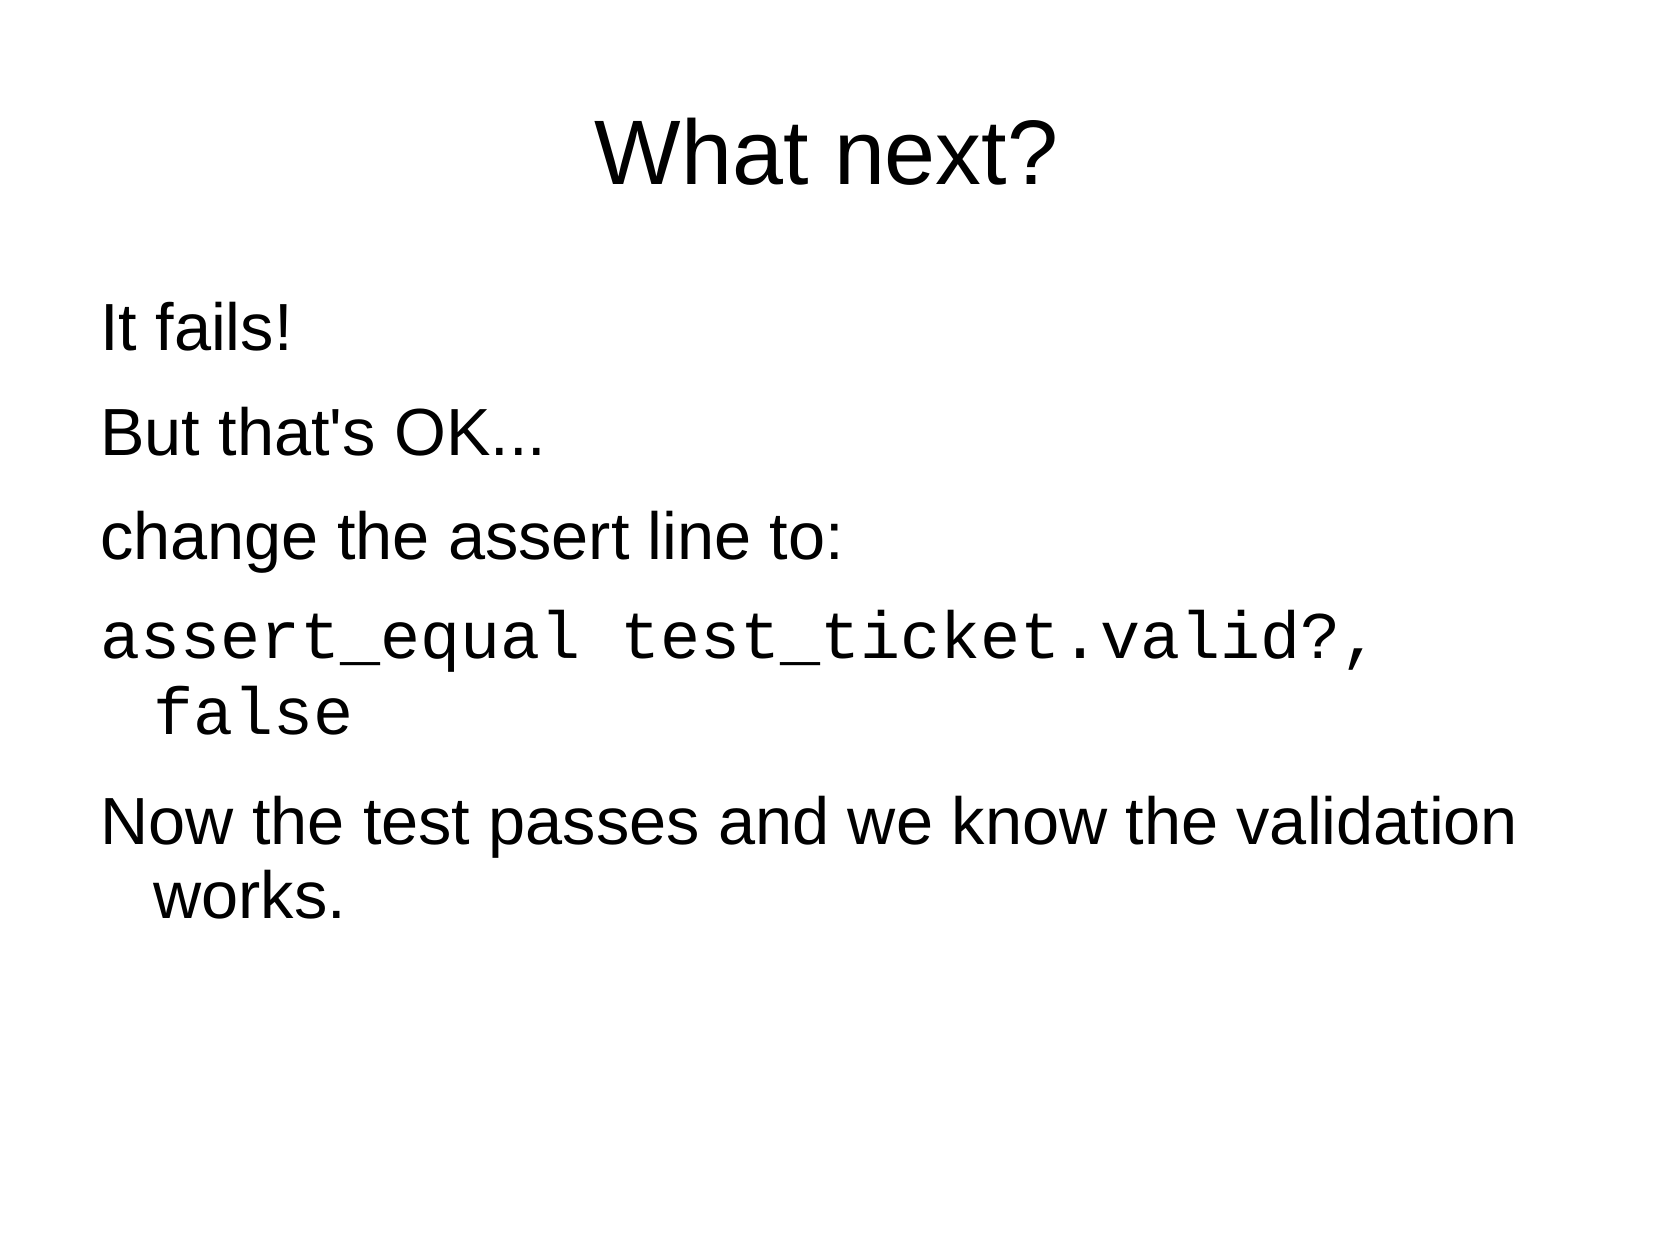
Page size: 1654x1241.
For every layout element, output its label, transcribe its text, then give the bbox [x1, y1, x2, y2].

title What next? [82, 56, 1571, 250]
list It fails! But that's OK... change the assert line to: assert_equal test_ticket.valid?, false Now the test passes and we know the validation works. [82, 290, 1571, 1094]
